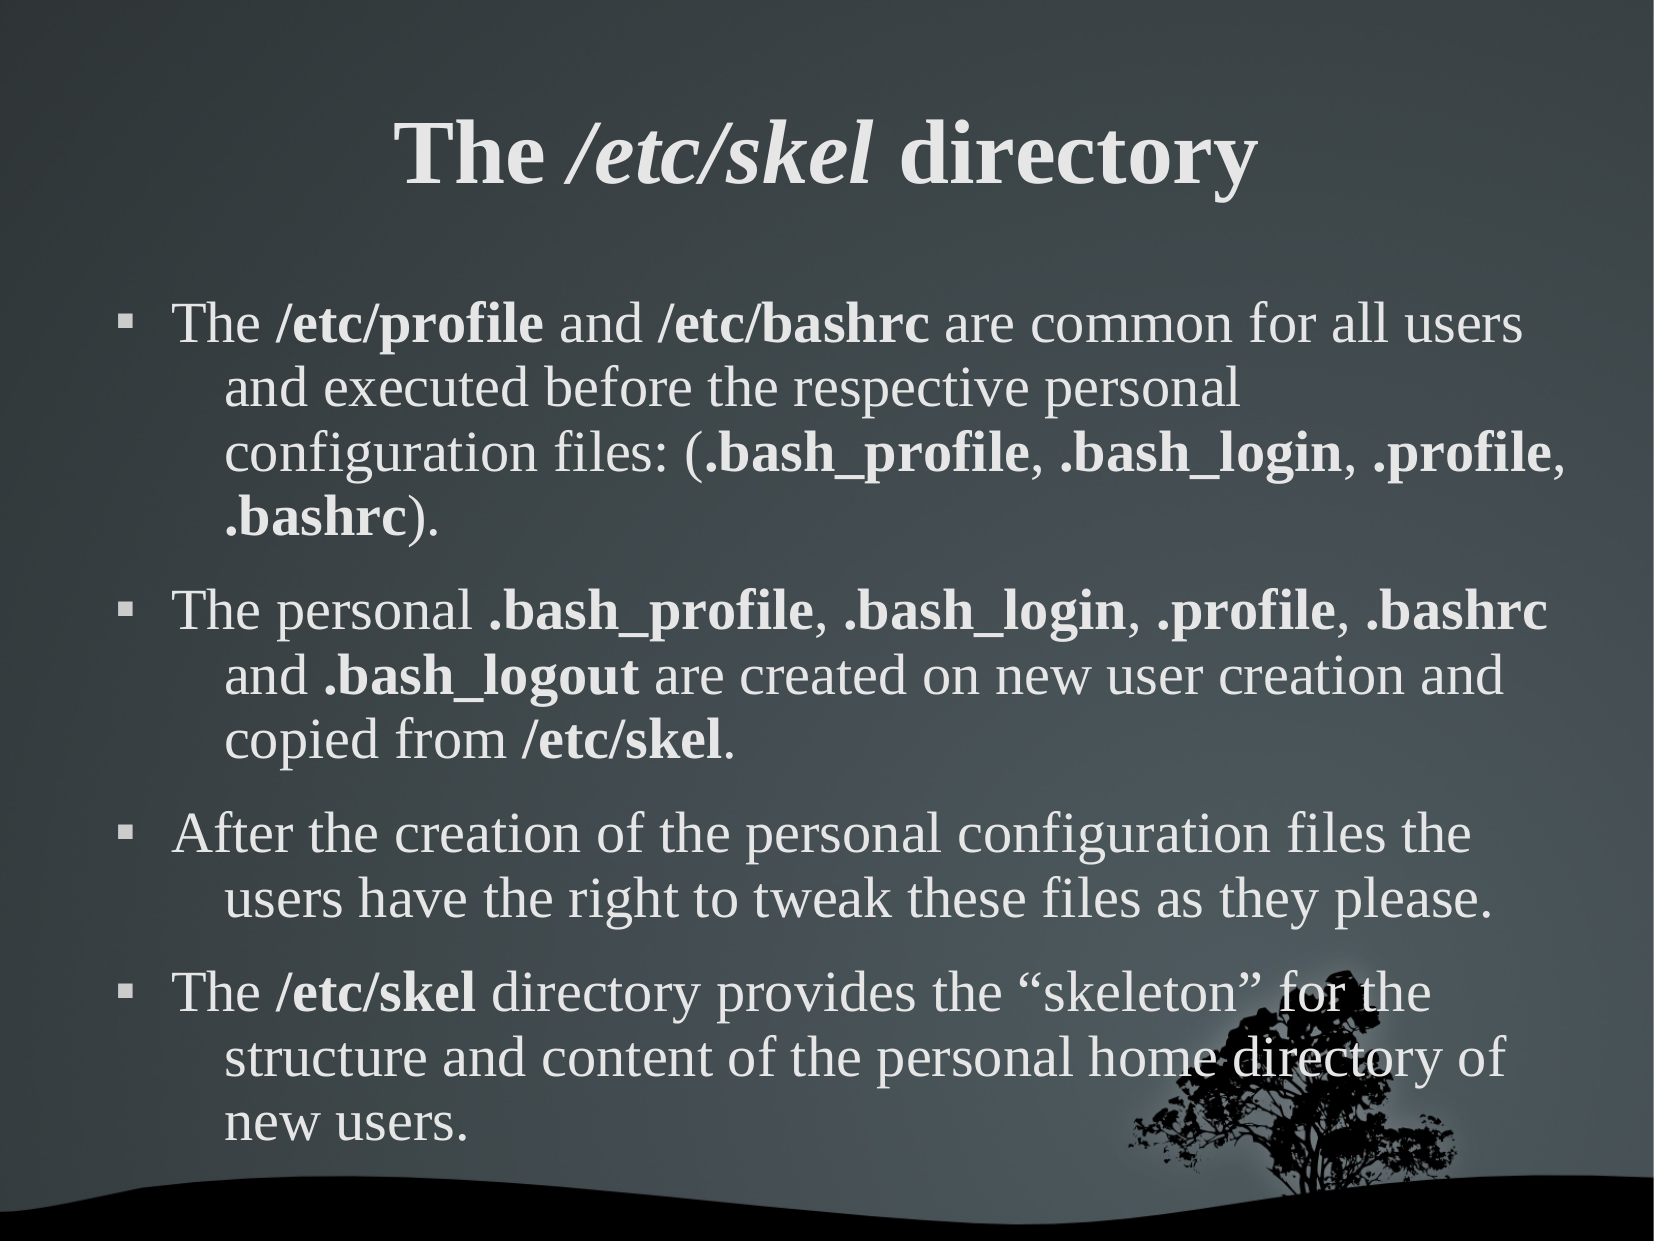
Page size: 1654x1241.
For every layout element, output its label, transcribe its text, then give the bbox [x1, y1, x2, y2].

title The /etc/skel directory [82, 49, 1571, 257]
picture [0, 0, 1654, 1241]
list The /etc/profile and /etc/bashrc are common for all users and executed before the respective personal configuration files: (.bash_profile, .bash_login, .profile, .bashrc). The personal .bash_profile, .bash_login, .profile, .bashrc and .bash_logout are created on new user creation and copied from /etc/skel. After the creation of the personal configuration files the users have the right to tweak these files as they please. The /etc/skel directory provides the “skeleton” for the structure and content of the personal home directory of new users. [82, 290, 1571, 1154]
